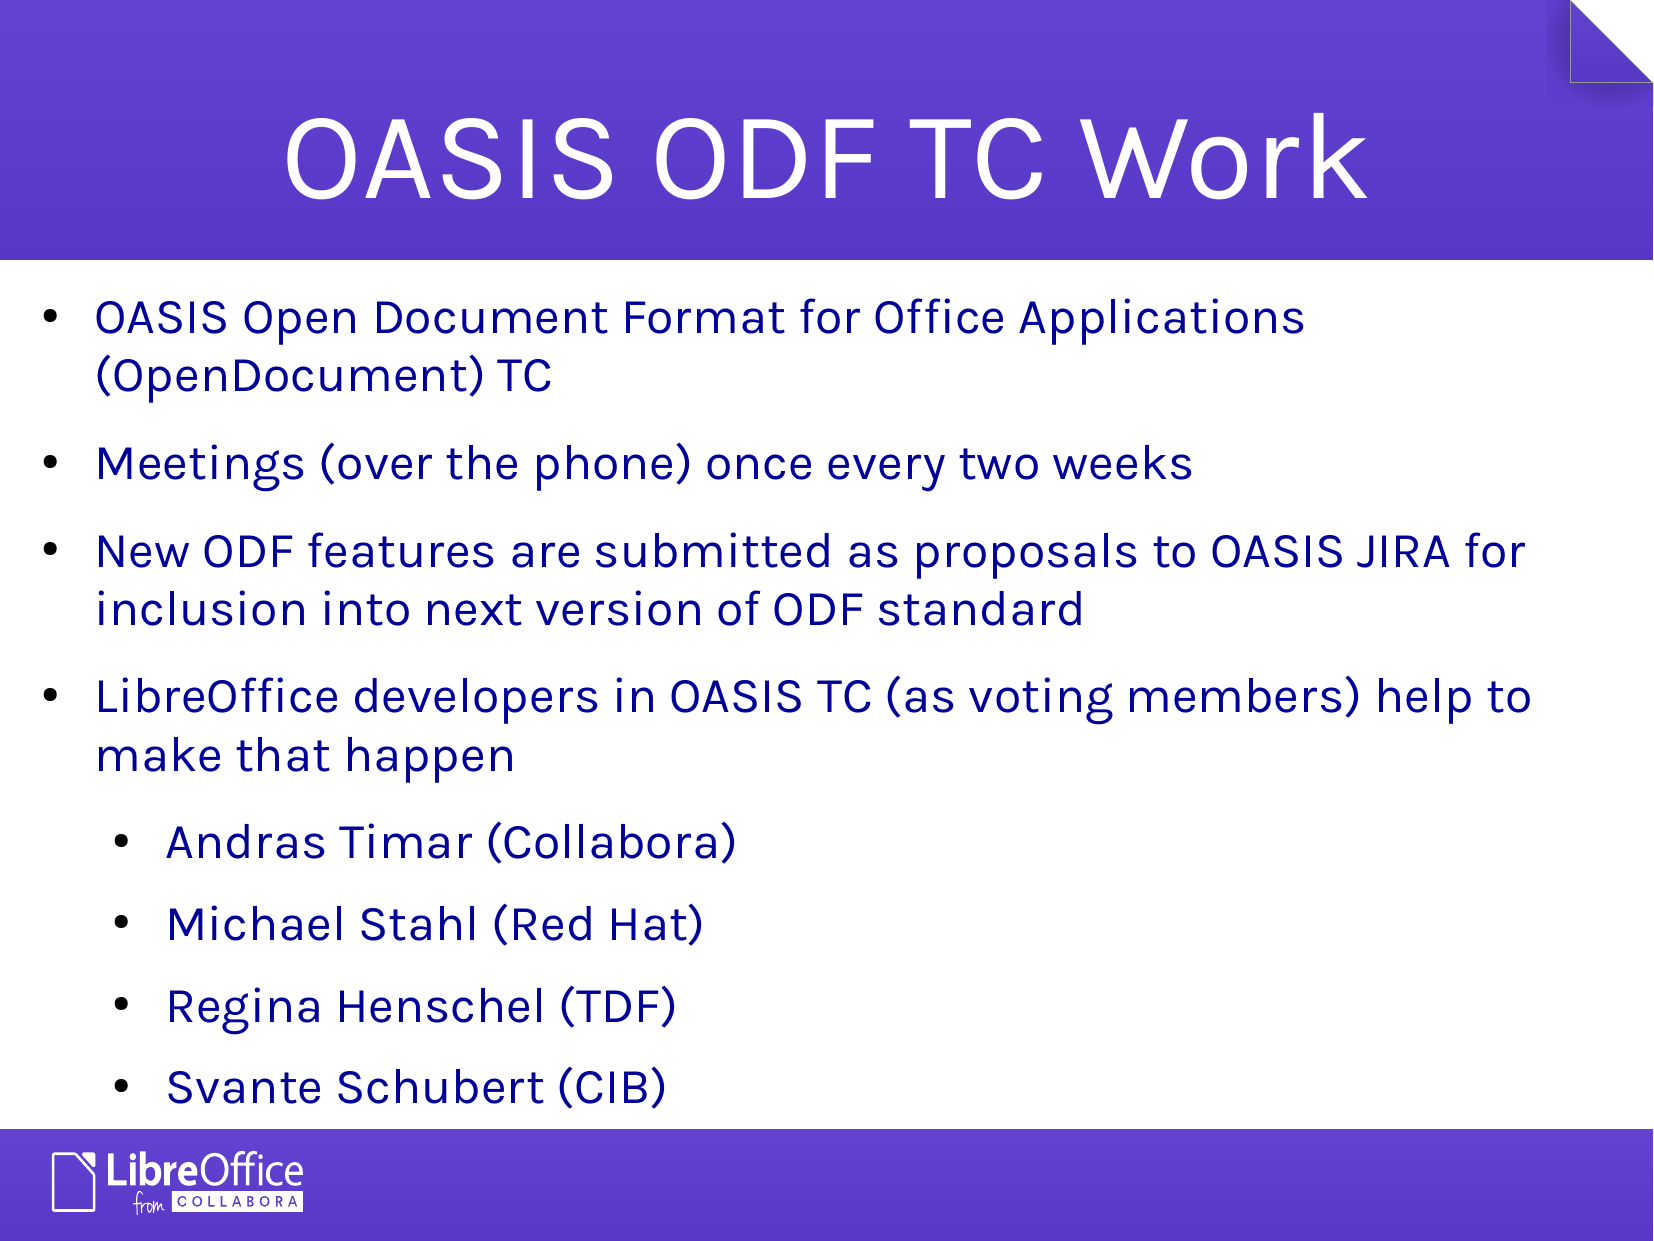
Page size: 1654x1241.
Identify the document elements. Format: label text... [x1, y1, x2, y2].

list OASIS Open Document Format for Office Applications (OpenDocument) TC Meetings (over the phone) once every two weeks New ODF features are submitted as proposals to OASIS JIRA for inclusion into next version of ODF standard LibreOffice developers in OASIS TC (as voting members) help to make that happen Andras Timar (Collabora) Michael Stahl (Red Hat) Regina Henschel (TDF) Svante Schubert (CIB) [23, 200, 1653, 1153]
title OASIS ODF TC Work [121, 52, 1534, 200]
